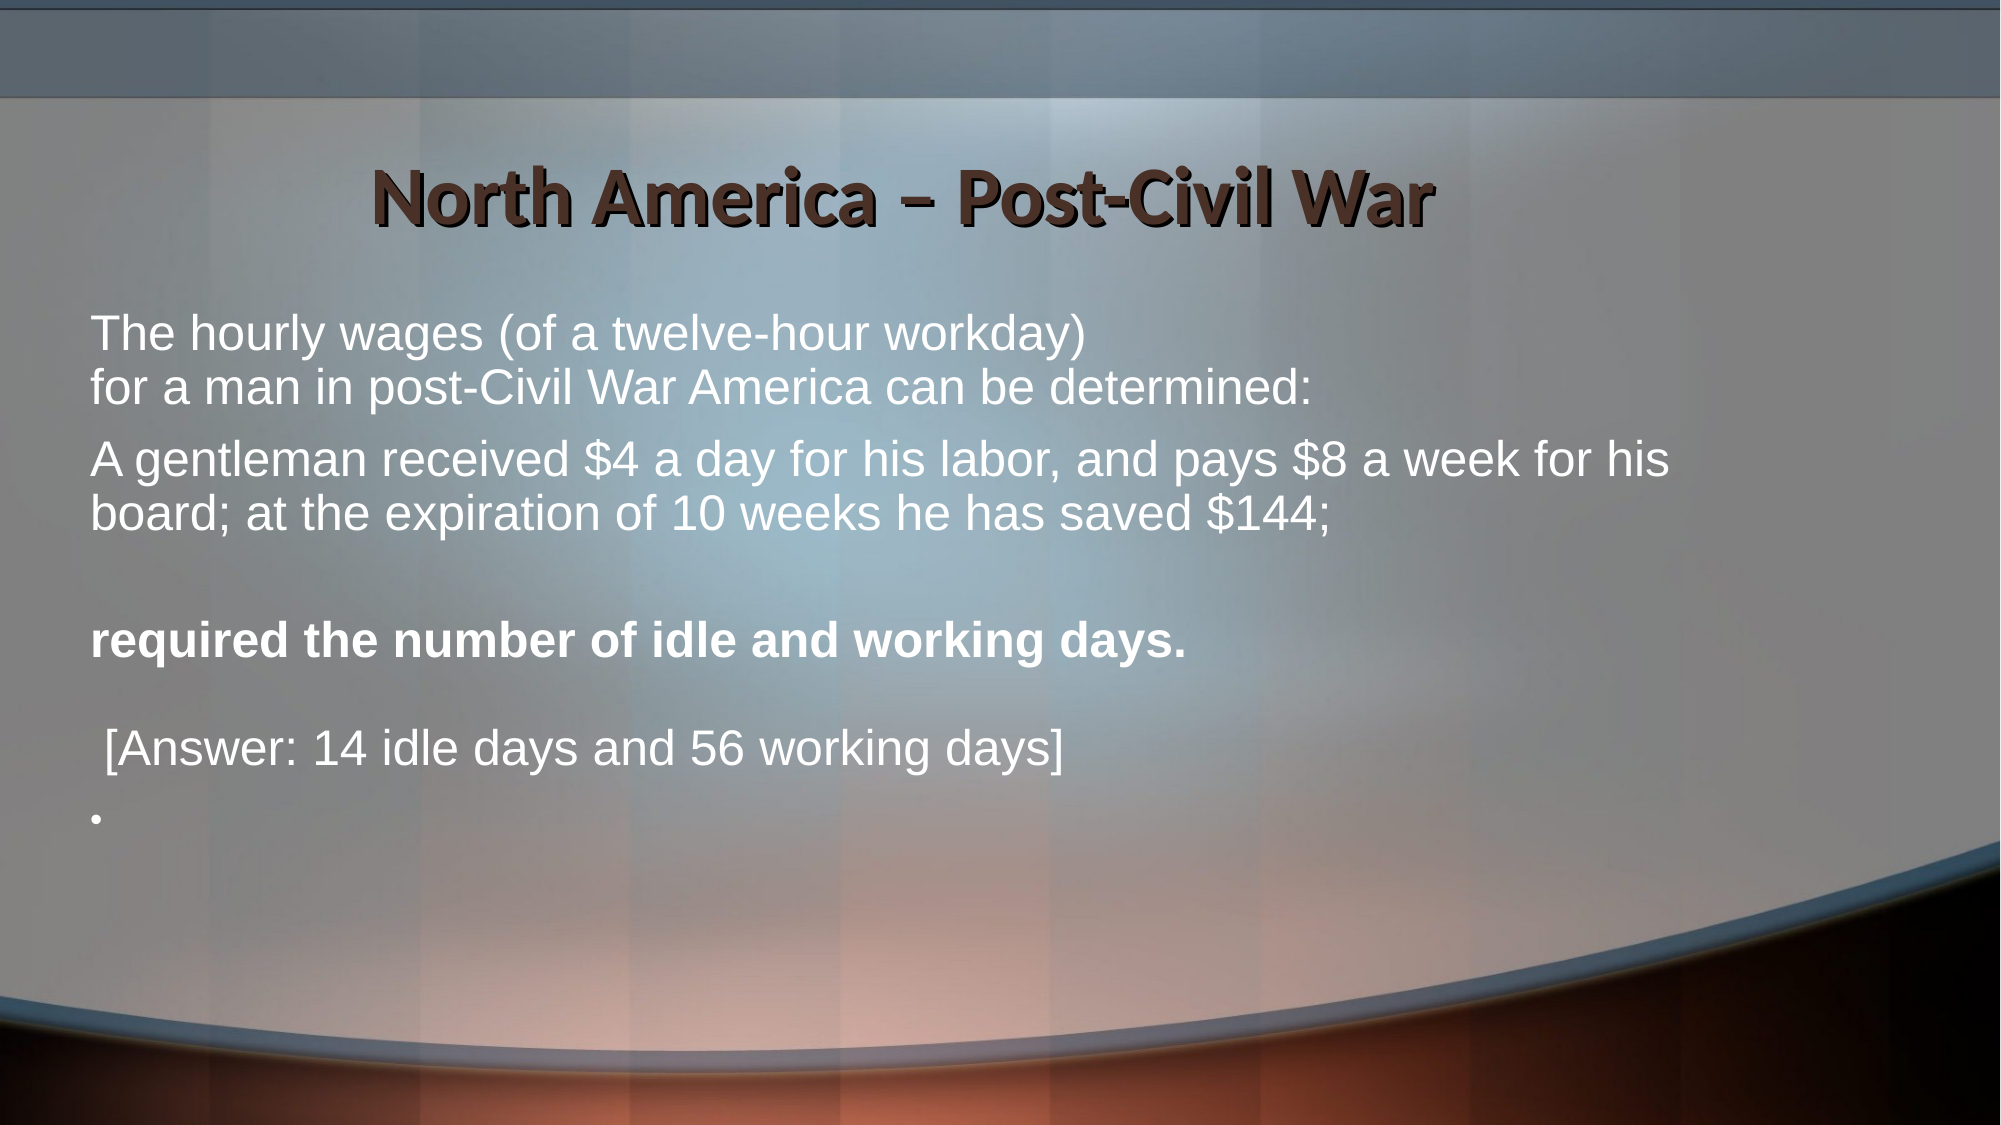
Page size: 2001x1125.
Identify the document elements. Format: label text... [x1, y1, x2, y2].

title North America – Post-Civil War [75, 104, 1732, 294]
list The hourly wages (of a twelve-hour workday) for a man in post-Civil War America can be determined: A gentleman received $4 a day for his labor, and pays $8 a week for his board; at the expiration of 10 weeks he has saved $144; required the number of idle and working days. [Answer: 14 idle days and 56 working days] [75, 299, 1732, 920]
